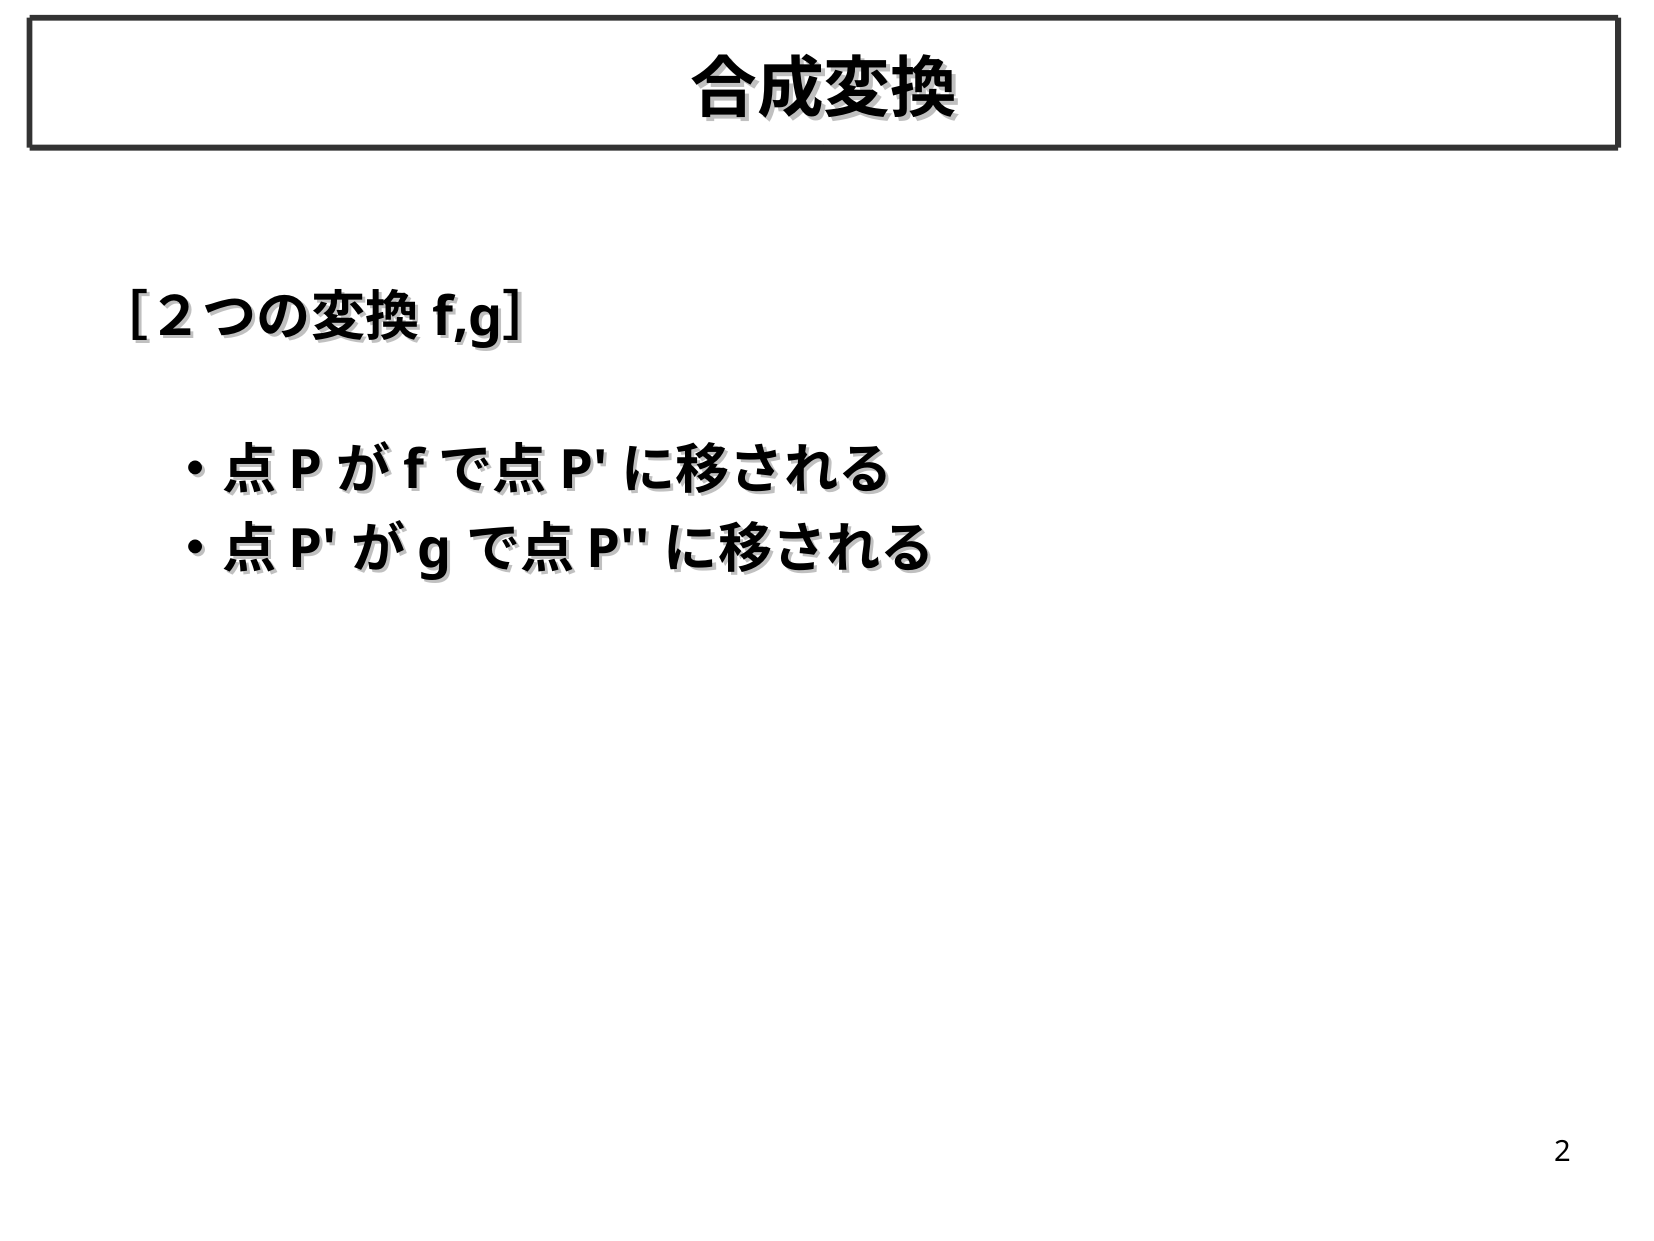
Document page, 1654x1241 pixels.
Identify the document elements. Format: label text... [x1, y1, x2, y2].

text_box 合成変換 [29, 17, 1619, 148]
text_box ［２つの変換 f,g］ ・点 P が f で点 P' に移される ・点 P' が g で点 P'' に移される [79, 265, 841, 632]
